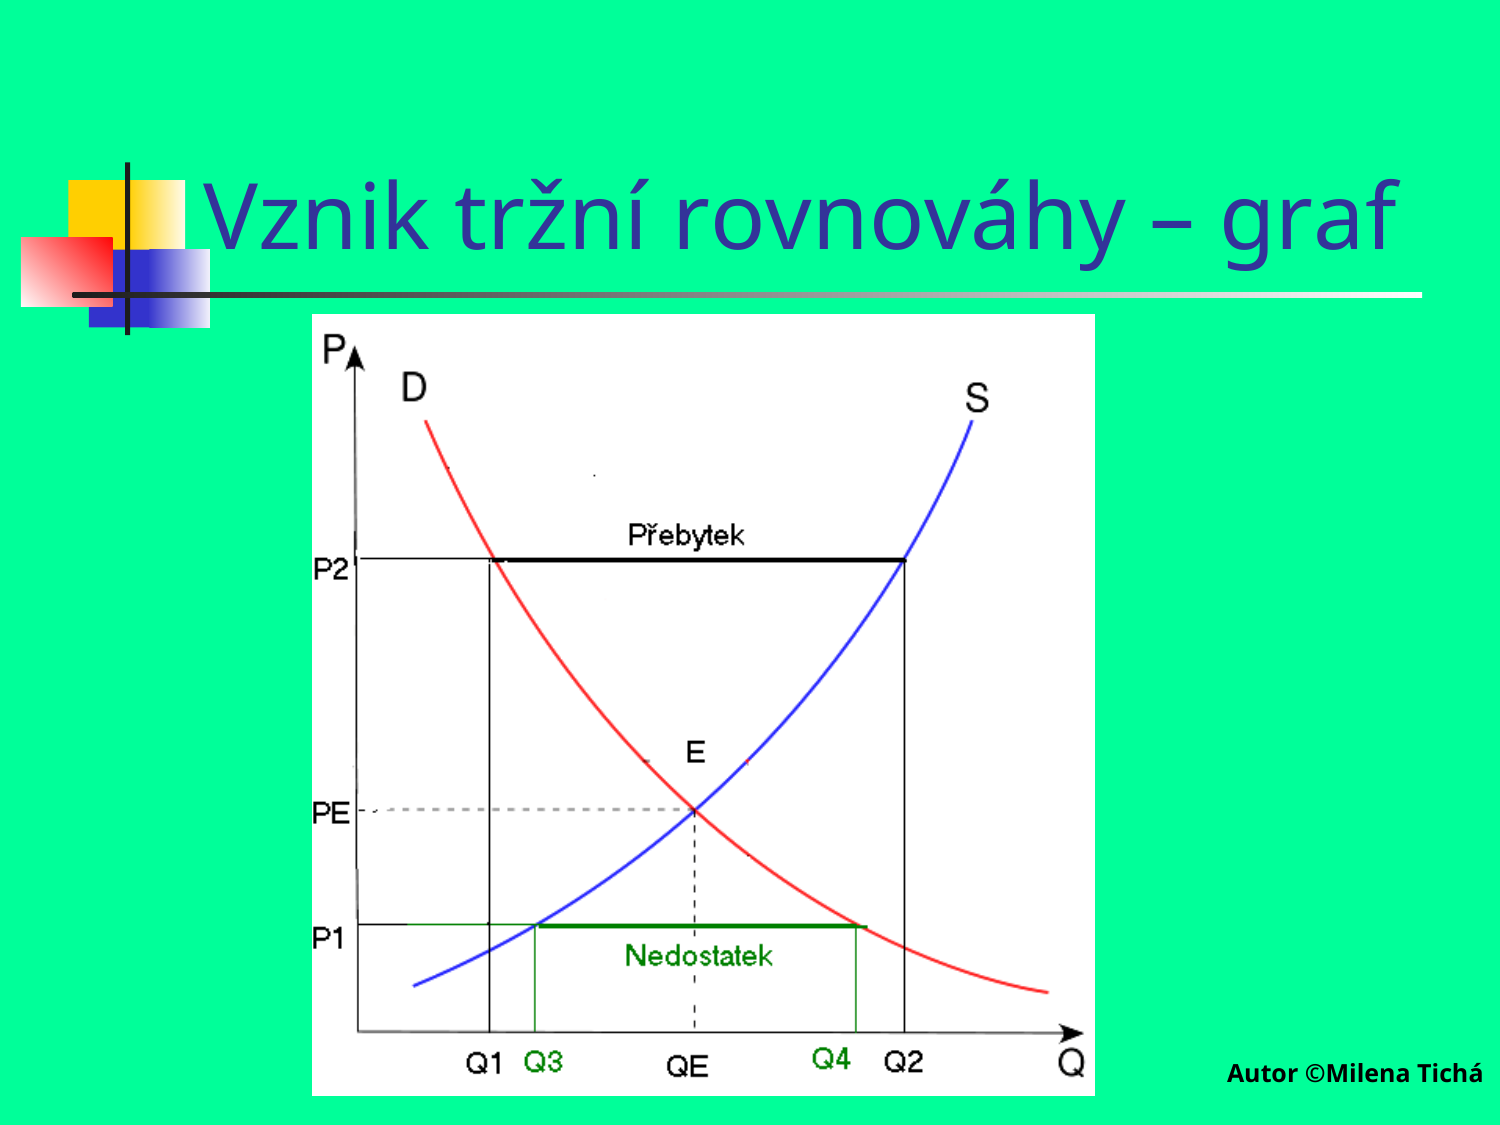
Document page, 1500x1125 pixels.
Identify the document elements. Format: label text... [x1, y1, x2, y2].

title Vznik tržní rovnováhy – graf [188, 35, 1467, 276]
text_box Autor ©Milena Tichá [1056, 1049, 1500, 1125]
picture [312, 314, 1095, 1096]
